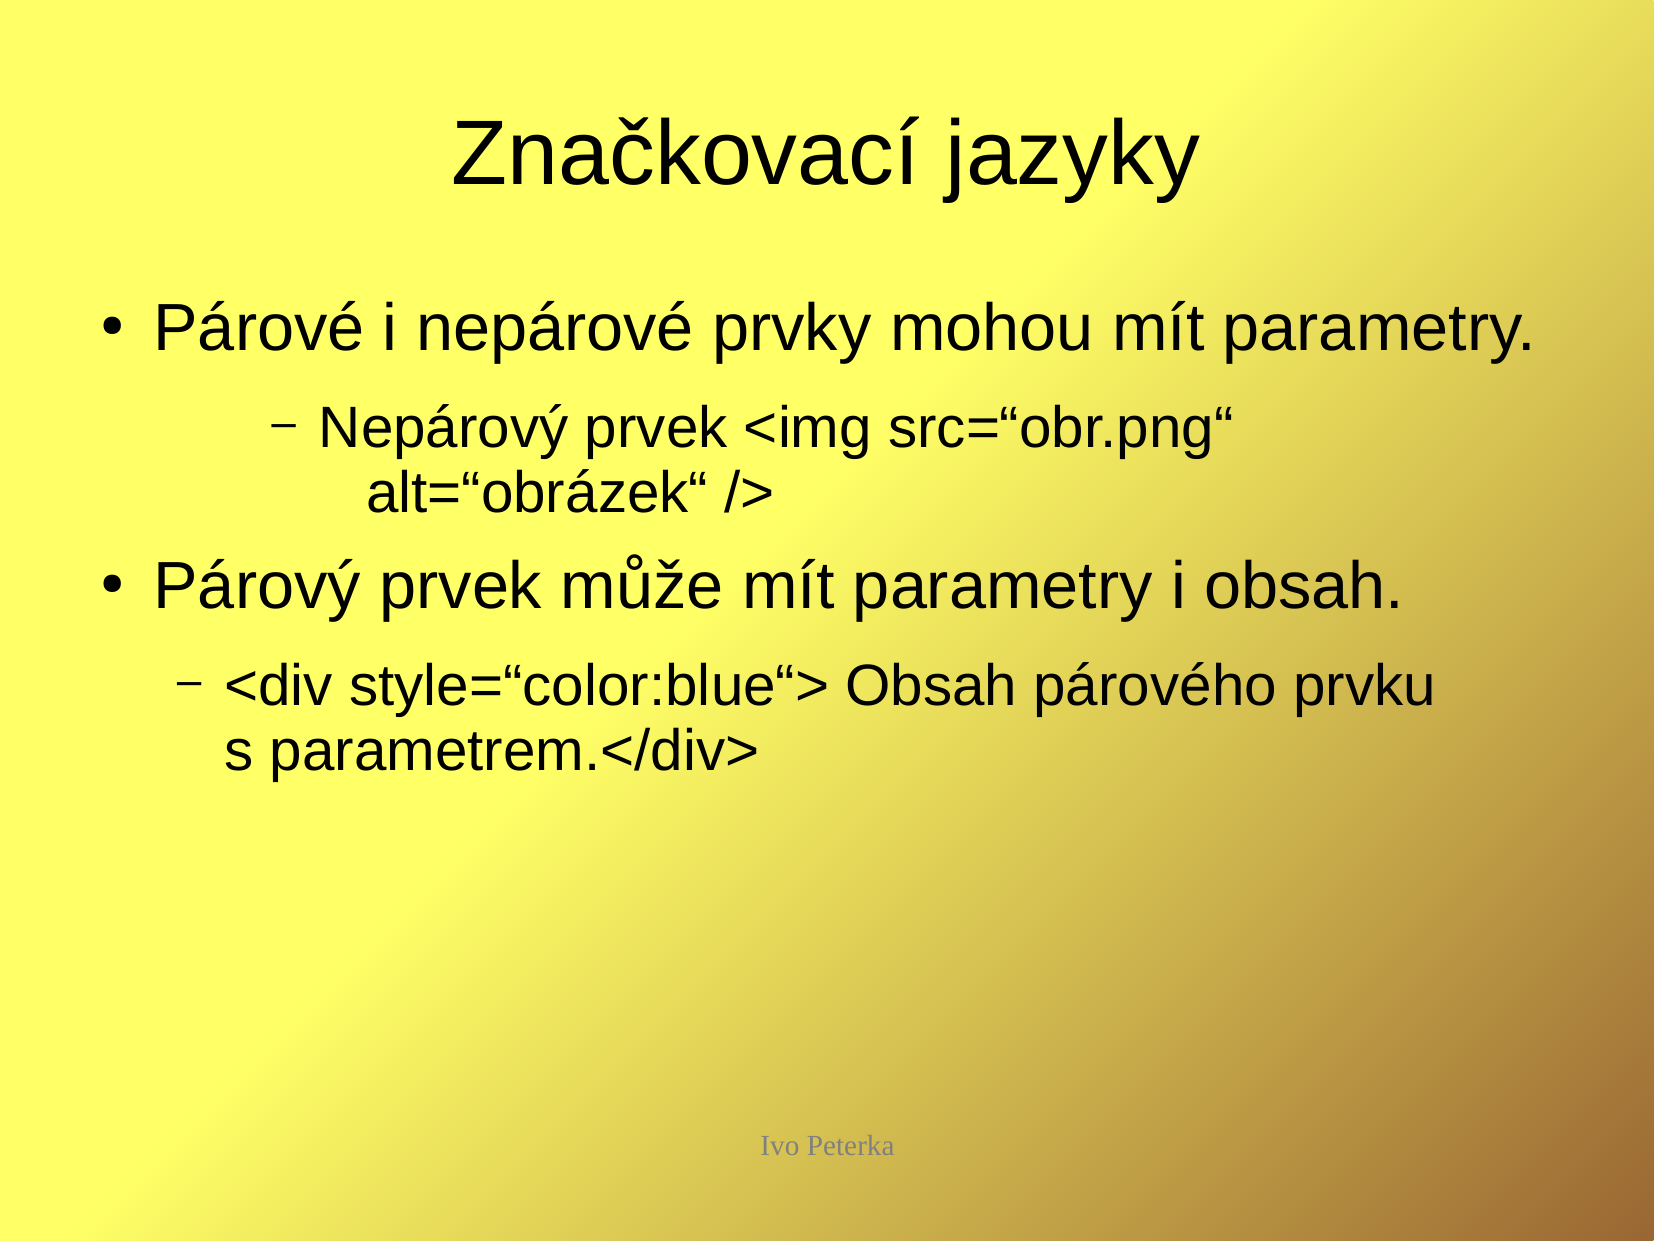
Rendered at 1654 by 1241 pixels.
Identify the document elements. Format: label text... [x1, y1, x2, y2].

list Párové i nepárové prvky mohou mít parametry. Nepárový prvek <img src=“obr.png“ alt=“obrázek“ /> Párový prvek může mít parametry i obsah. <div style=“color:blue“> Obsah párového prvku s parametrem.</div> [82, 290, 1571, 1109]
title Značkovací jazyky [82, 49, 1571, 257]
